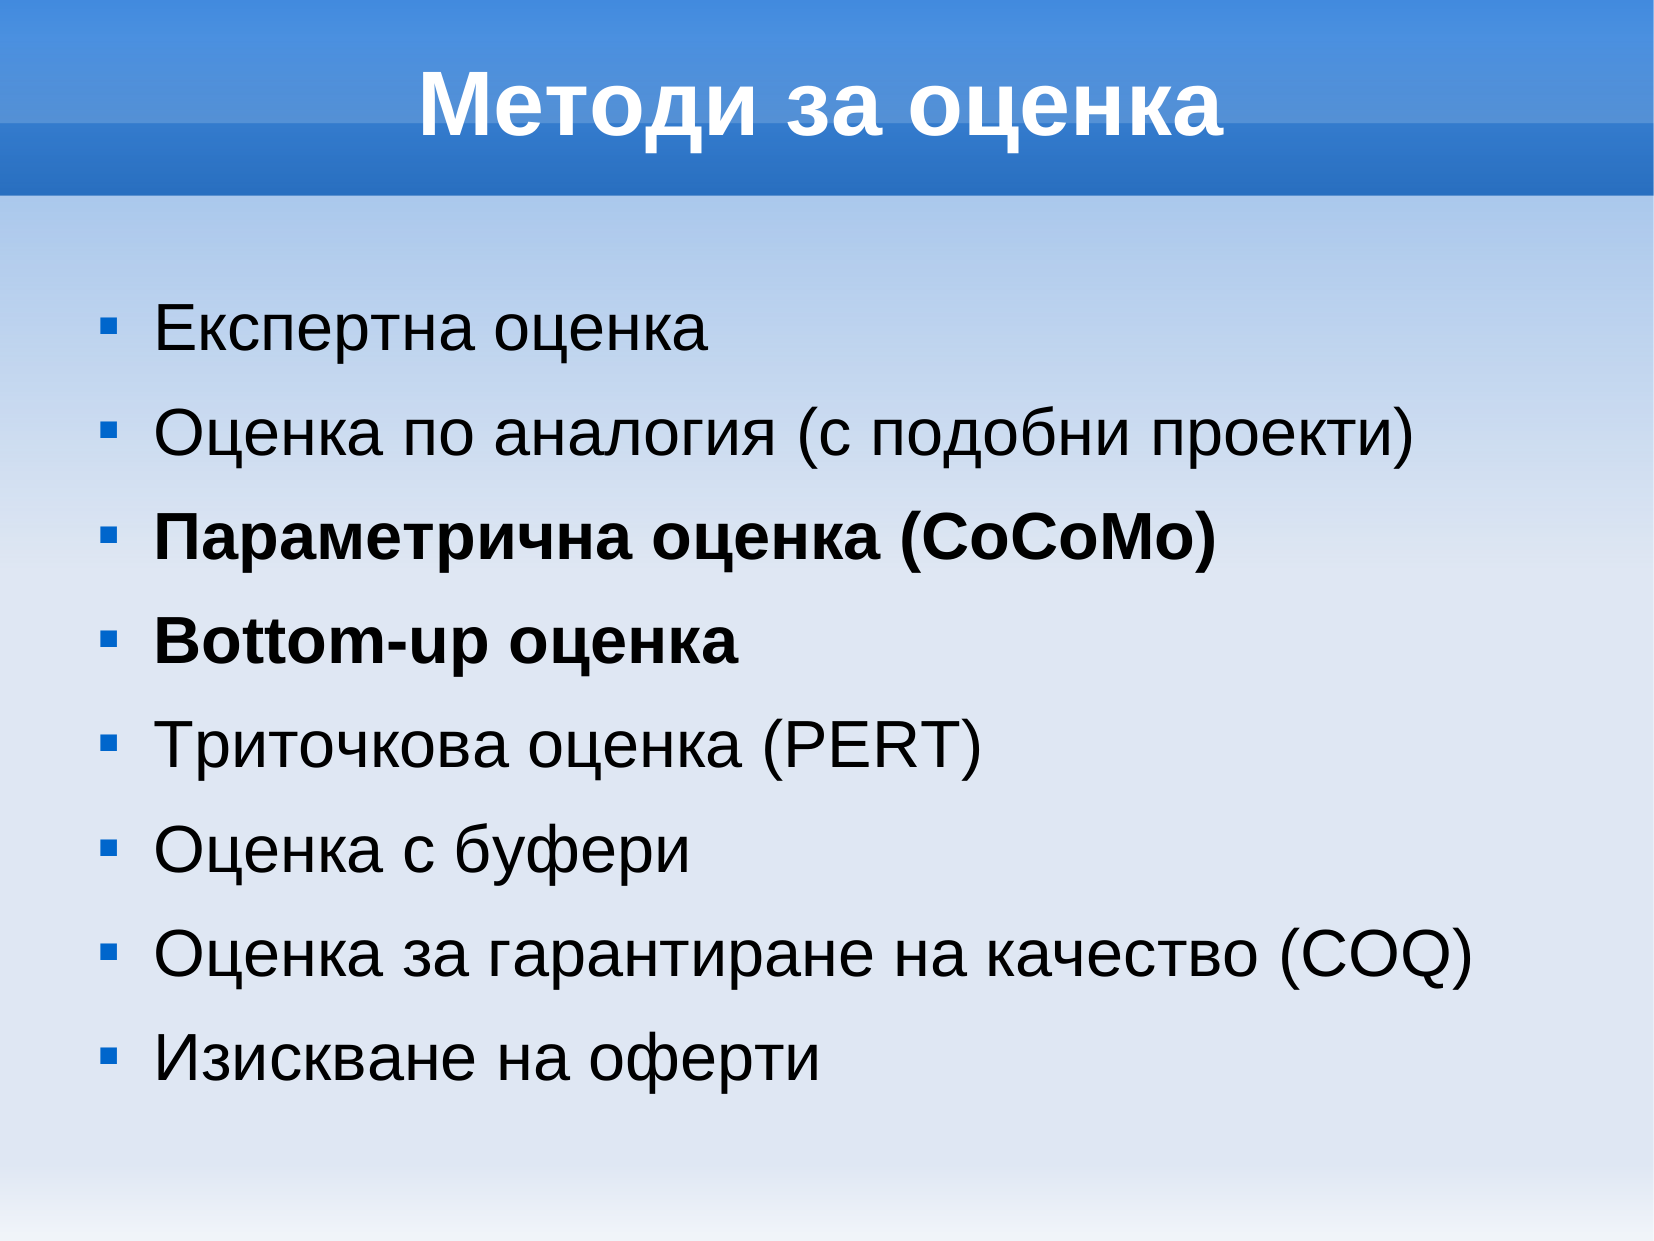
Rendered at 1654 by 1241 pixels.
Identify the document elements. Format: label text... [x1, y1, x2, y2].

title Методи за оценка [76, 0, 1565, 208]
picture [0, 0, 1654, 1241]
list Експертна оценка Оценка по аналогия (с подобни проекти) Параметрична оценка (CoCoMo) Bottom-up оценка Триточкова оценка (PERT) Оценка с буфери Оценка за гарантиране на качество (COQ) Изискване на оферти [82, 290, 1571, 1109]
